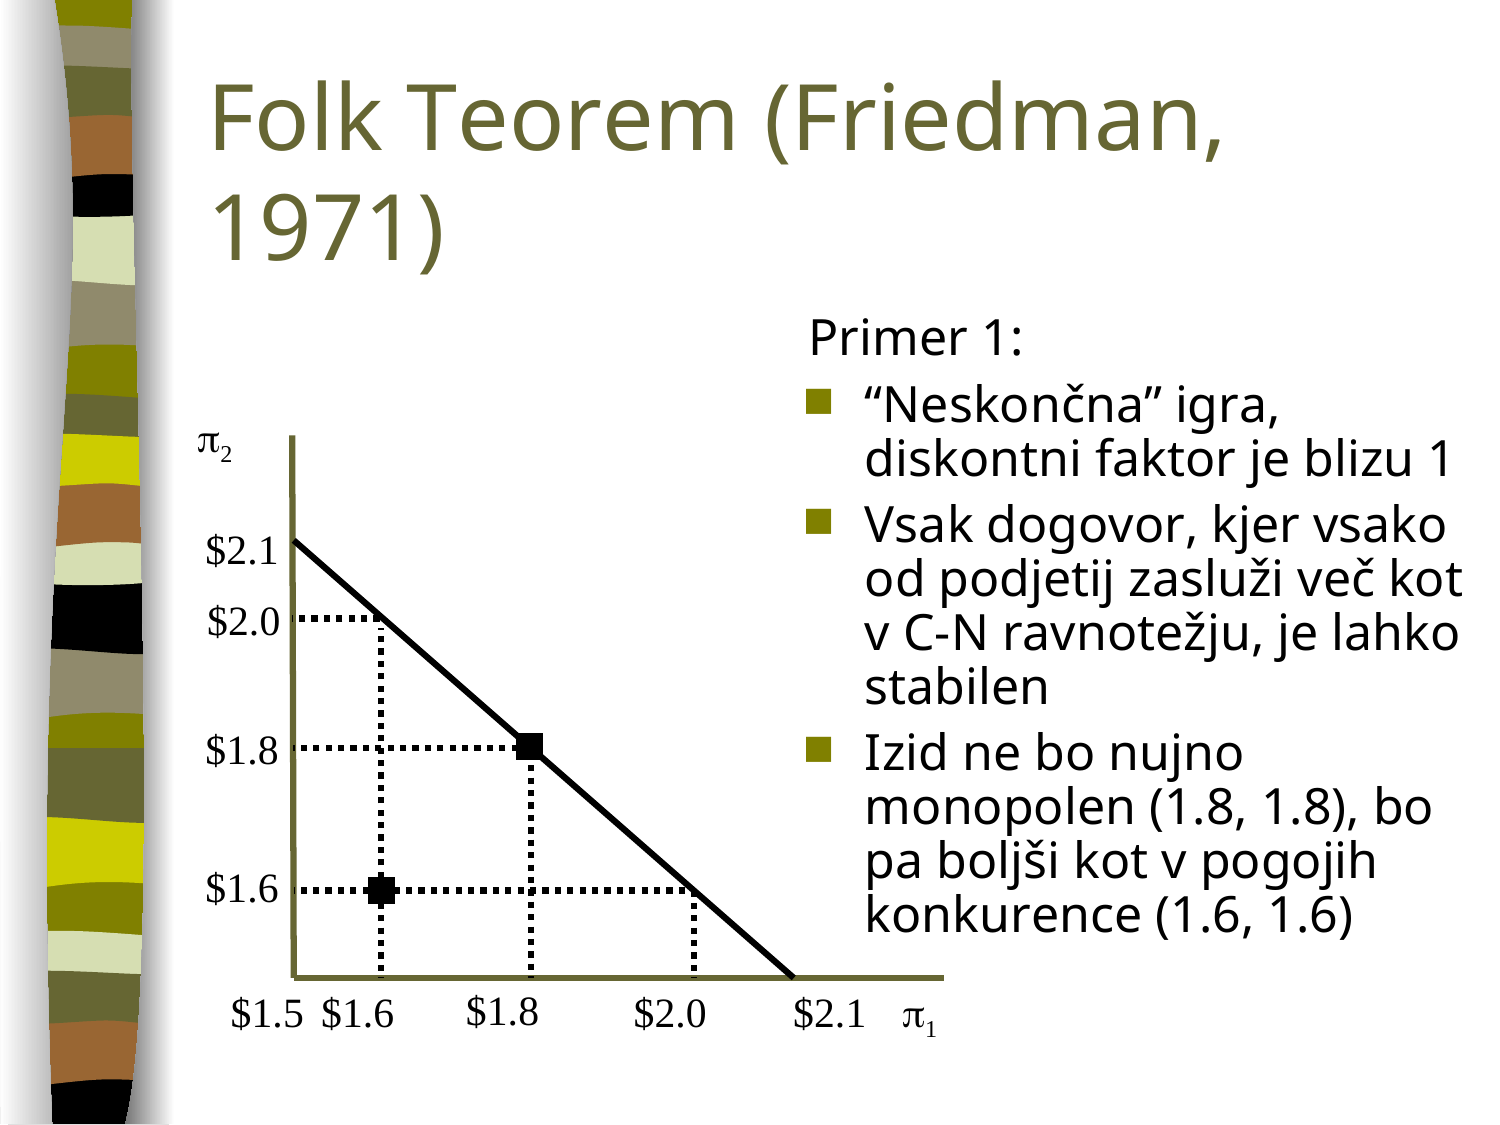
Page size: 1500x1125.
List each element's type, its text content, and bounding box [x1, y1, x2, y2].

text_box $1.8 [451, 975, 602, 1042]
text_box $2.0 [145, 585, 296, 652]
text_box $2.1 [757, 977, 882, 1044]
text_box $2.1 [143, 515, 294, 581]
text_box  [182, 402, 296, 476]
title Folk Teorem (Friedman, 1971) [192, 74, 1468, 263]
text_box [517, 734, 543, 760]
text_box [368, 877, 394, 903]
text_box $1.6 [156, 852, 294, 919]
text_box $1.5 [156, 977, 306, 1044]
list Primer 1: “Neskončna” igra, diskontni faktor je blizu 1 Vsak dogovor, kjer vsako od podjetij zasluži več kot v C-N ravnotežju, je lahko stabilen Izid ne bo nujno monopolen (1.8, 1.8), bo pa boljši kot v pogojih konkurence (1.6, 1.6) [793, 304, 1500, 937]
text_box $1.6 [306, 977, 457, 1044]
text_box  [887, 977, 976, 1051]
text_box $2.0 [618, 977, 757, 1044]
text_box $1.8 [143, 715, 294, 781]
